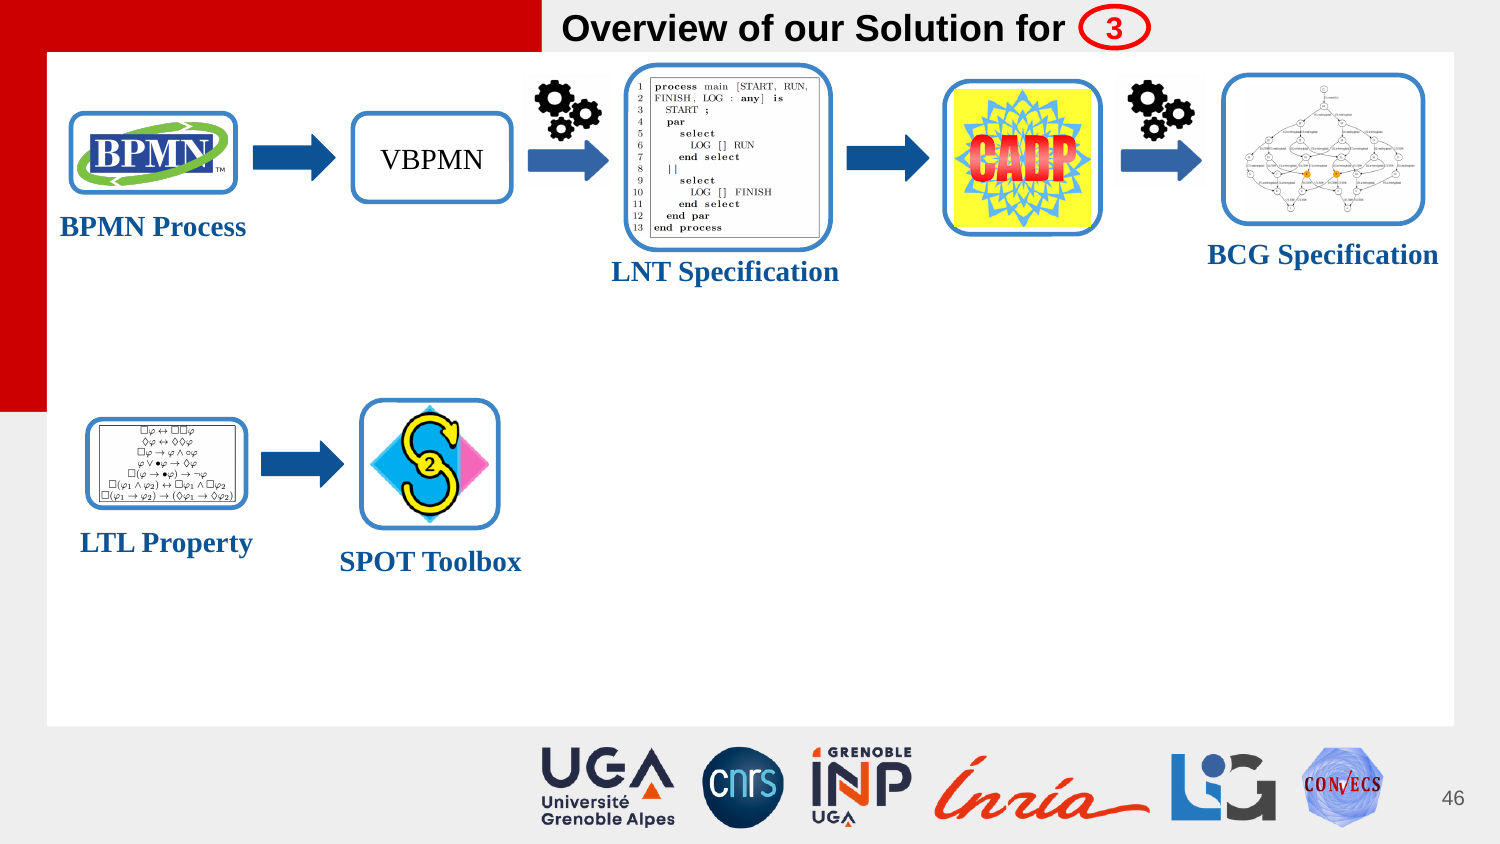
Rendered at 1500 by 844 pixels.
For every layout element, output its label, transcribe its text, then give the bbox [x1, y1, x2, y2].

text_box [253, 134, 335, 181]
text_box LNT Specification [588, 248, 863, 291]
text_box 3 [1080, 6, 1149, 49]
text_box BPMN Process [12, 197, 294, 252]
text_box VBPMN [352, 113, 512, 202]
slide_number <numéro> [1389, 764, 1480, 830]
text_box BCG Specification [1182, 225, 1464, 281]
text_box SPOT Toolbox [290, 532, 572, 588]
text_box Overview of our Solution for [546, 0, 1441, 55]
text_box [847, 135, 929, 181]
picture [0, 0, 1500, 844]
text_box [261, 441, 344, 487]
text_box LTL Property [26, 513, 308, 569]
